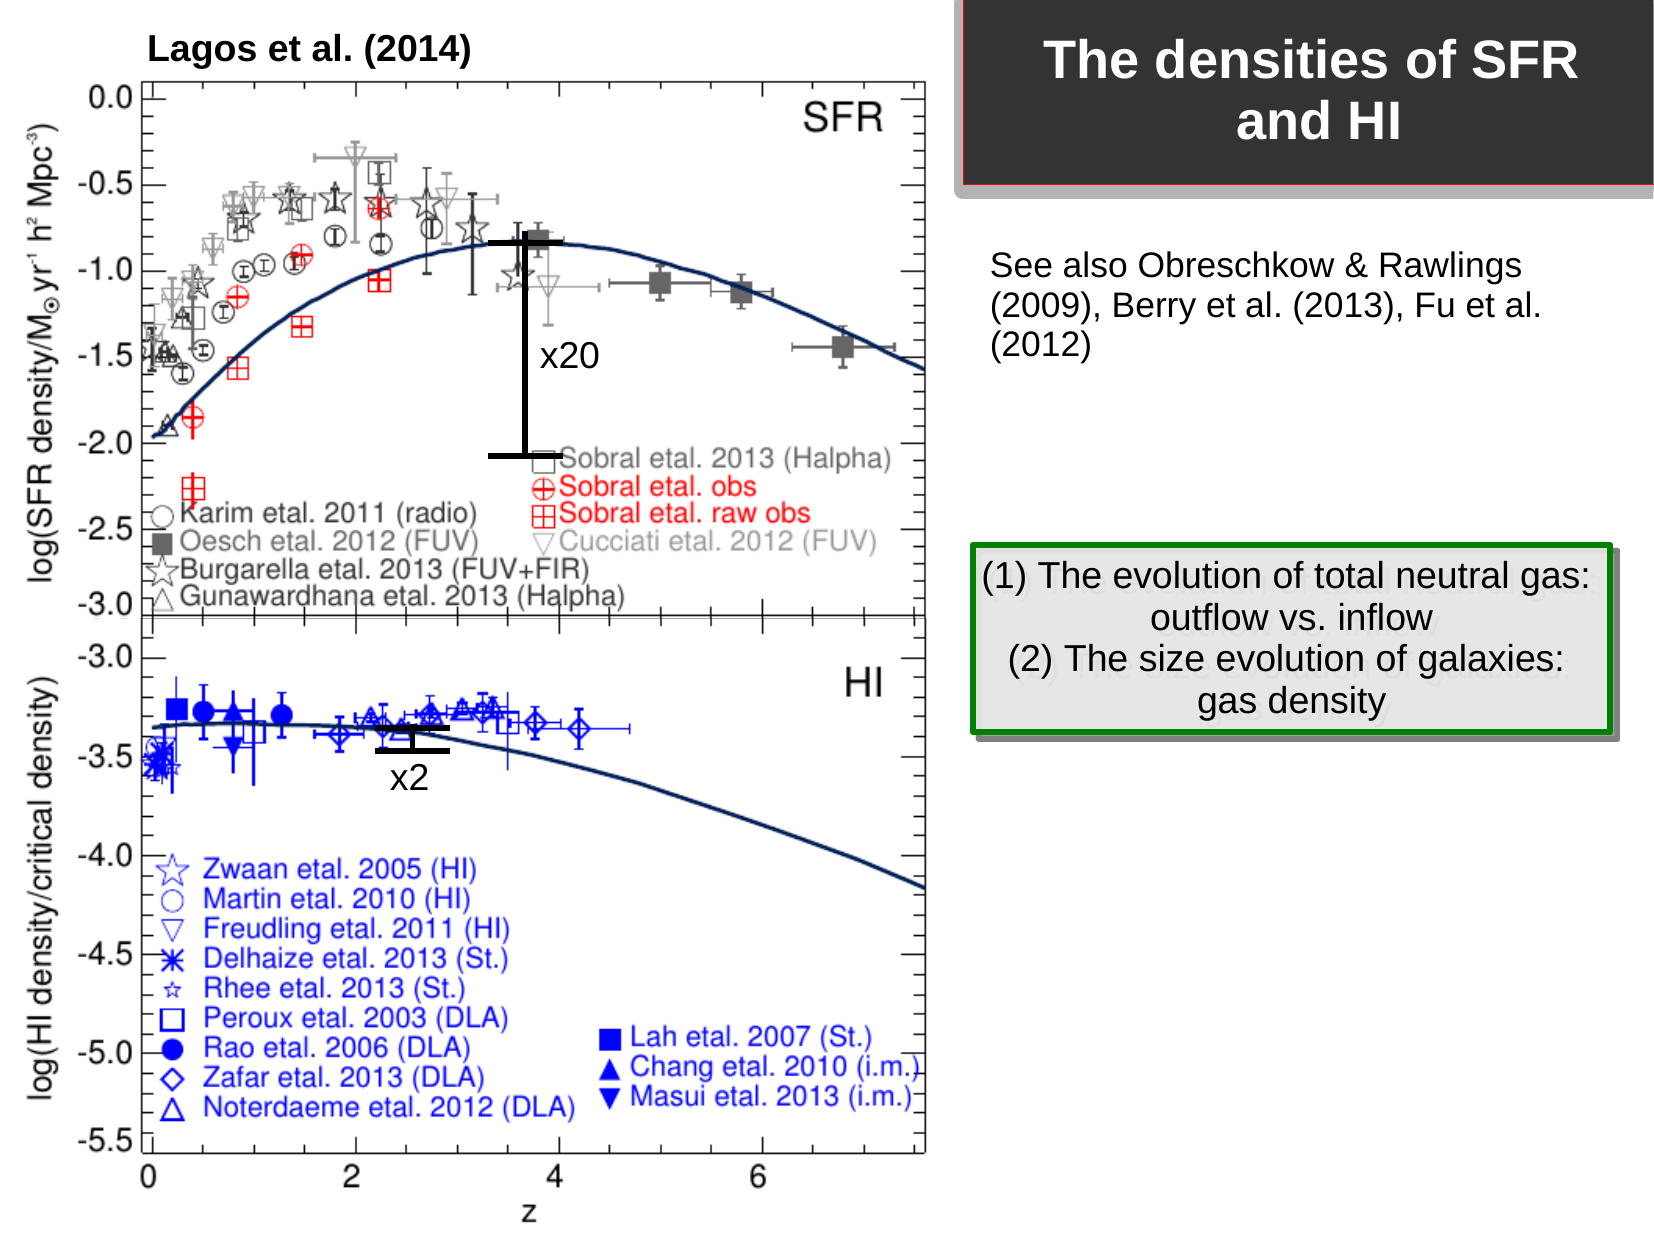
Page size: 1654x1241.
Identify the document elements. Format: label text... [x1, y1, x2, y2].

text_box [963, 185, 1654, 191]
text_box Lagos et al. (2014) [132, 20, 808, 81]
text_box The densities of SFR and HI [963, 0, 1654, 185]
text_box x20 [525, 327, 713, 388]
text_box x2 [375, 750, 563, 810]
picture [0, 47, 962, 1227]
text_box (1) The evolution of total neutral gas: outflow vs. inflow (2) The size evolution of galaxies: gas density [972, 544, 1611, 733]
text_box See also Obreschkow & Rawlings (2009), Berry et al. (2013), Fu et al. (2012) [975, 238, 1613, 376]
